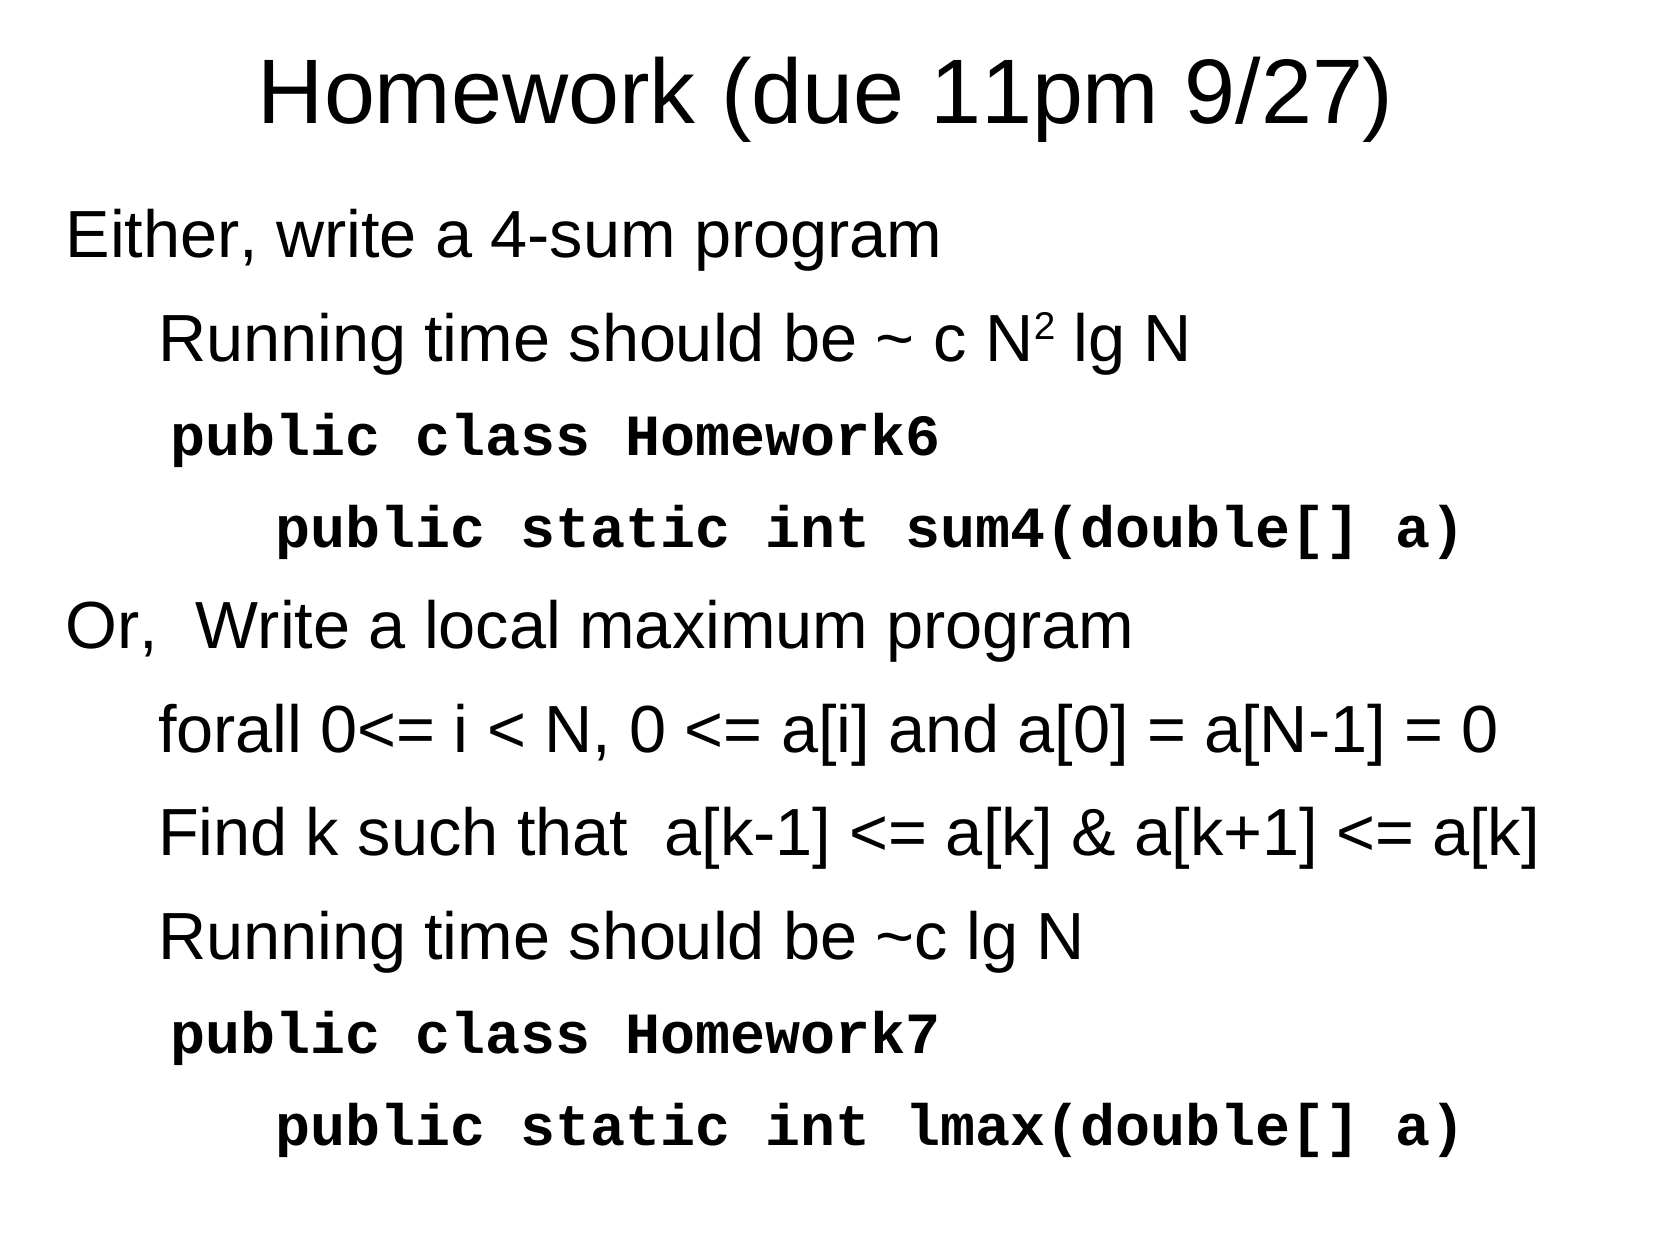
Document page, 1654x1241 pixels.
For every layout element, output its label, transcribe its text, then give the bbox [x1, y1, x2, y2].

title Homework (due 11pm 9/27) [82, 2, 1571, 178]
list Either, write a 4-sum program Running time should be ~ c N2 lg N public class Homework6 public static int sum4(double[] a) Or, Write a local maximum program forall 0<= i < N, 0 <= a[i] and a[0] = a[N-1] = 0 Find k such that a[k-1] <= a[k] & a[k+1] <= a[k] Running time should be ~c lg N public class Homework7 public static int lmax(double[] a) [65, 193, 1637, 1176]
